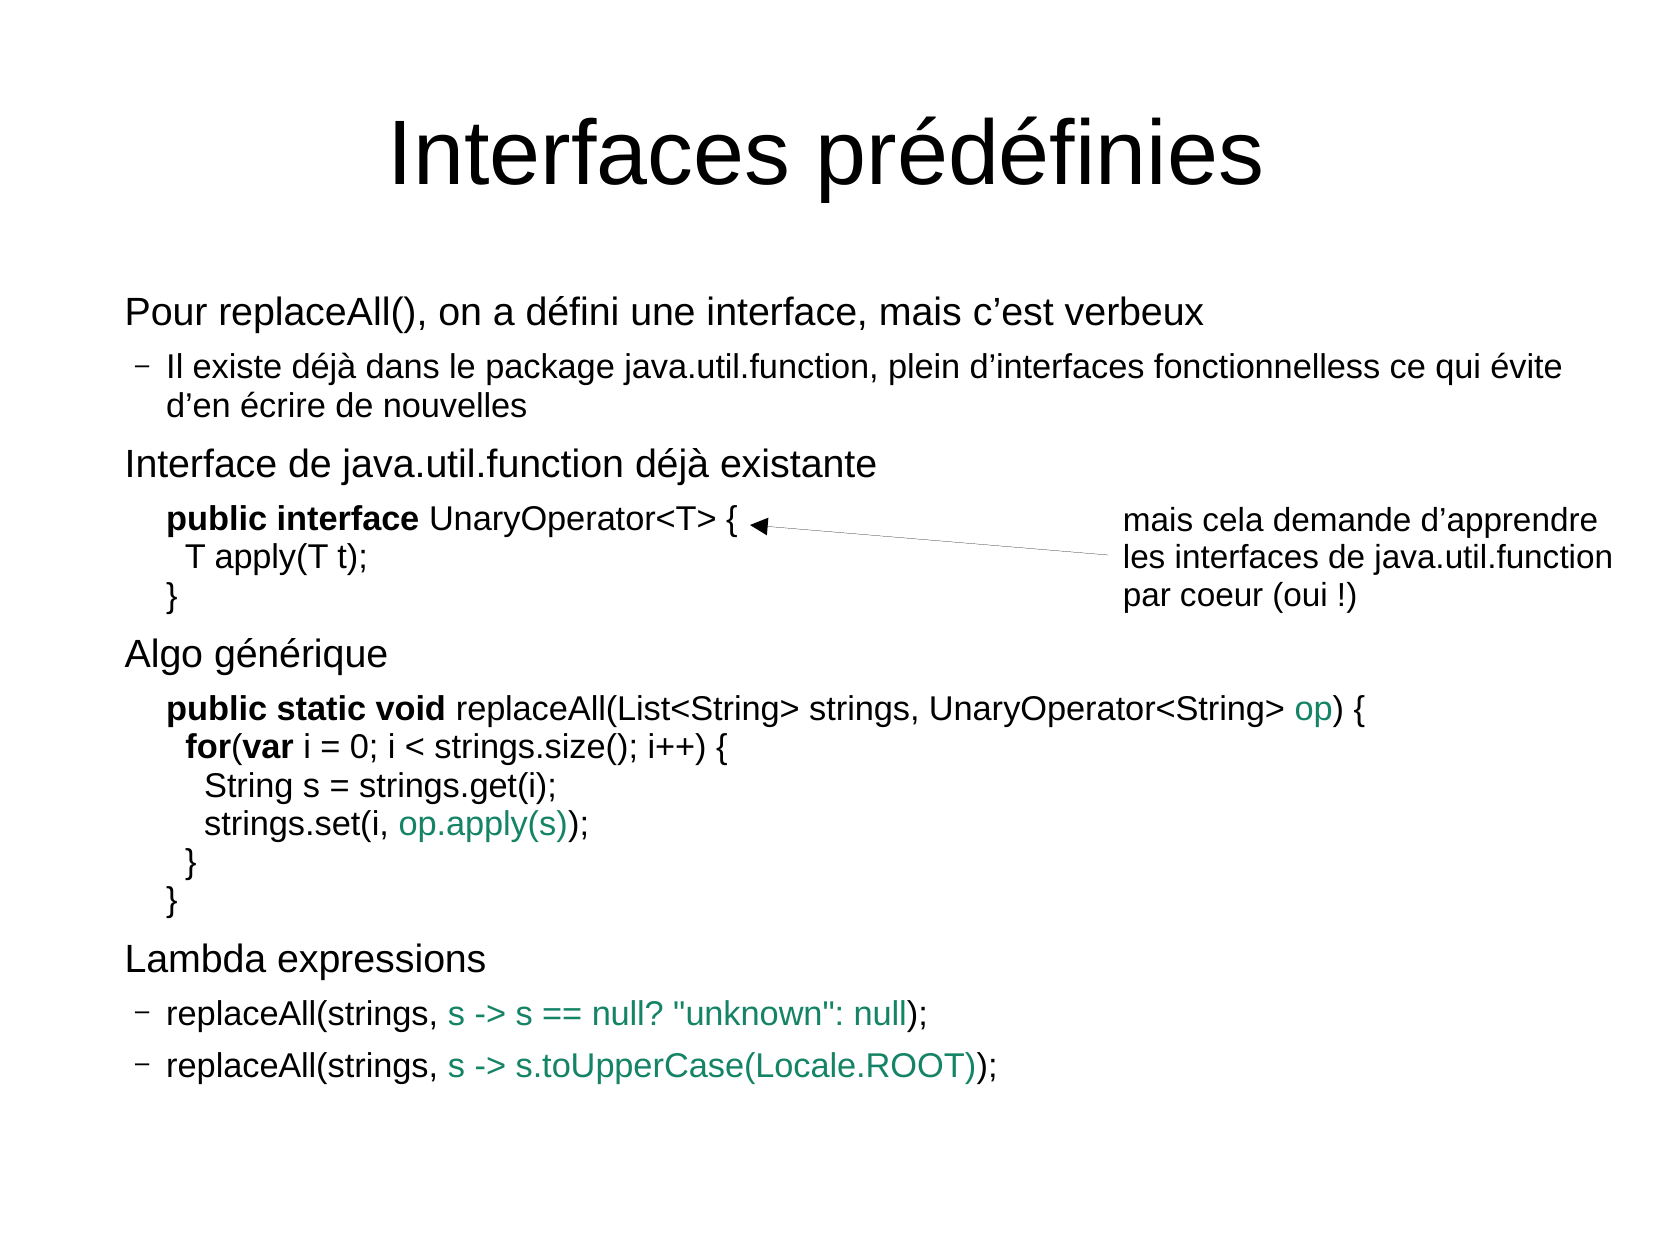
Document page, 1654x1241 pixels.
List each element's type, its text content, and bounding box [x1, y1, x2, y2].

list Pour replaceAll(), on a défini une interface, mais c’est verbeux Il existe déjà dans le package java.util.function, plein d’interfaces fonctionnelless ce qui évite d’en écrire de nouvelles Interface de java.util.function déjà existante public interface UnaryOperator<T> { T apply(T t); } Algo générique public static void replaceAll(List<String> strings, UnaryOperator<String> op) { for(var i = 0; i < strings.size(); i++) { String s = strings.get(i); strings.set(i, op.apply(s)); } } Lambda expressions replaceAll(strings, s -> s == null? "unknown": null); replaceAll(strings, s -> s.toUpperCase(Locale.ROOT)); [82, 290, 1571, 1096]
text_box mais cela demande d’apprendre les interfaces de java.util.function par coeur (oui !) [1108, 494, 1629, 621]
title Interfaces prédéfinies [82, 49, 1571, 257]
